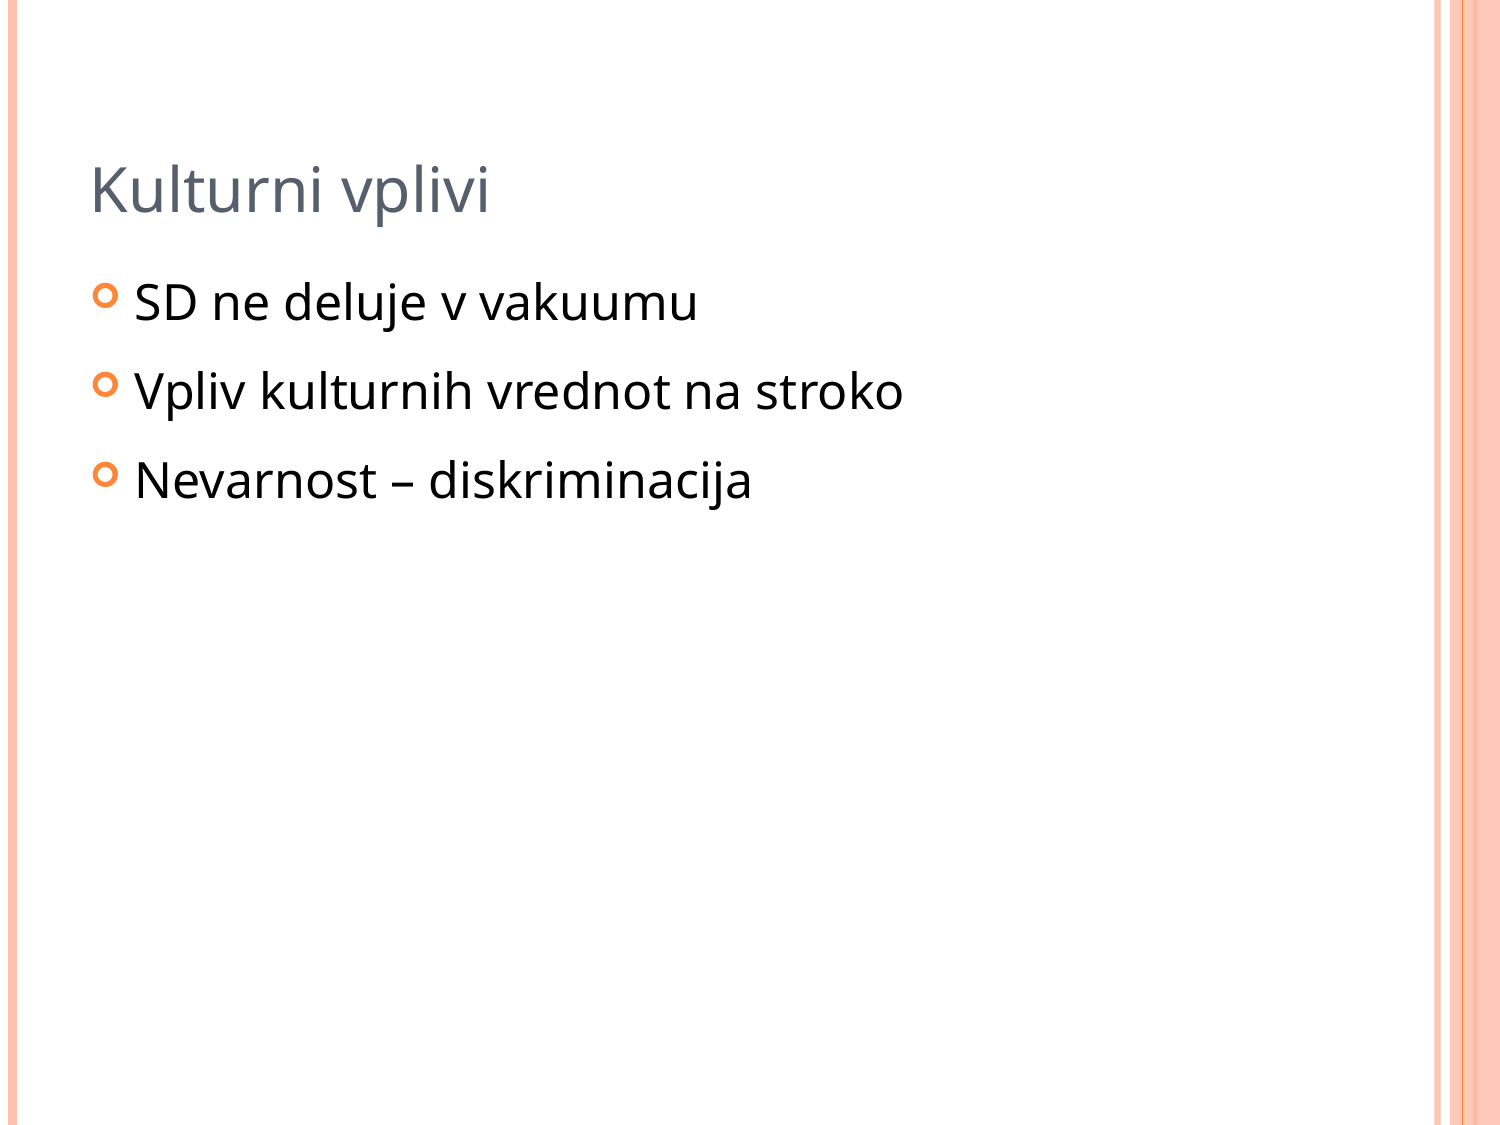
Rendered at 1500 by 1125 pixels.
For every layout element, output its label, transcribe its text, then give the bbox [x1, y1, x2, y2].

title Kulturni vplivi [75, 45, 1300, 233]
list SD ne deluje v vakuumu Vpliv kulturnih vrednot na stroko Nevarnost – diskriminacija [75, 262, 1300, 1062]
